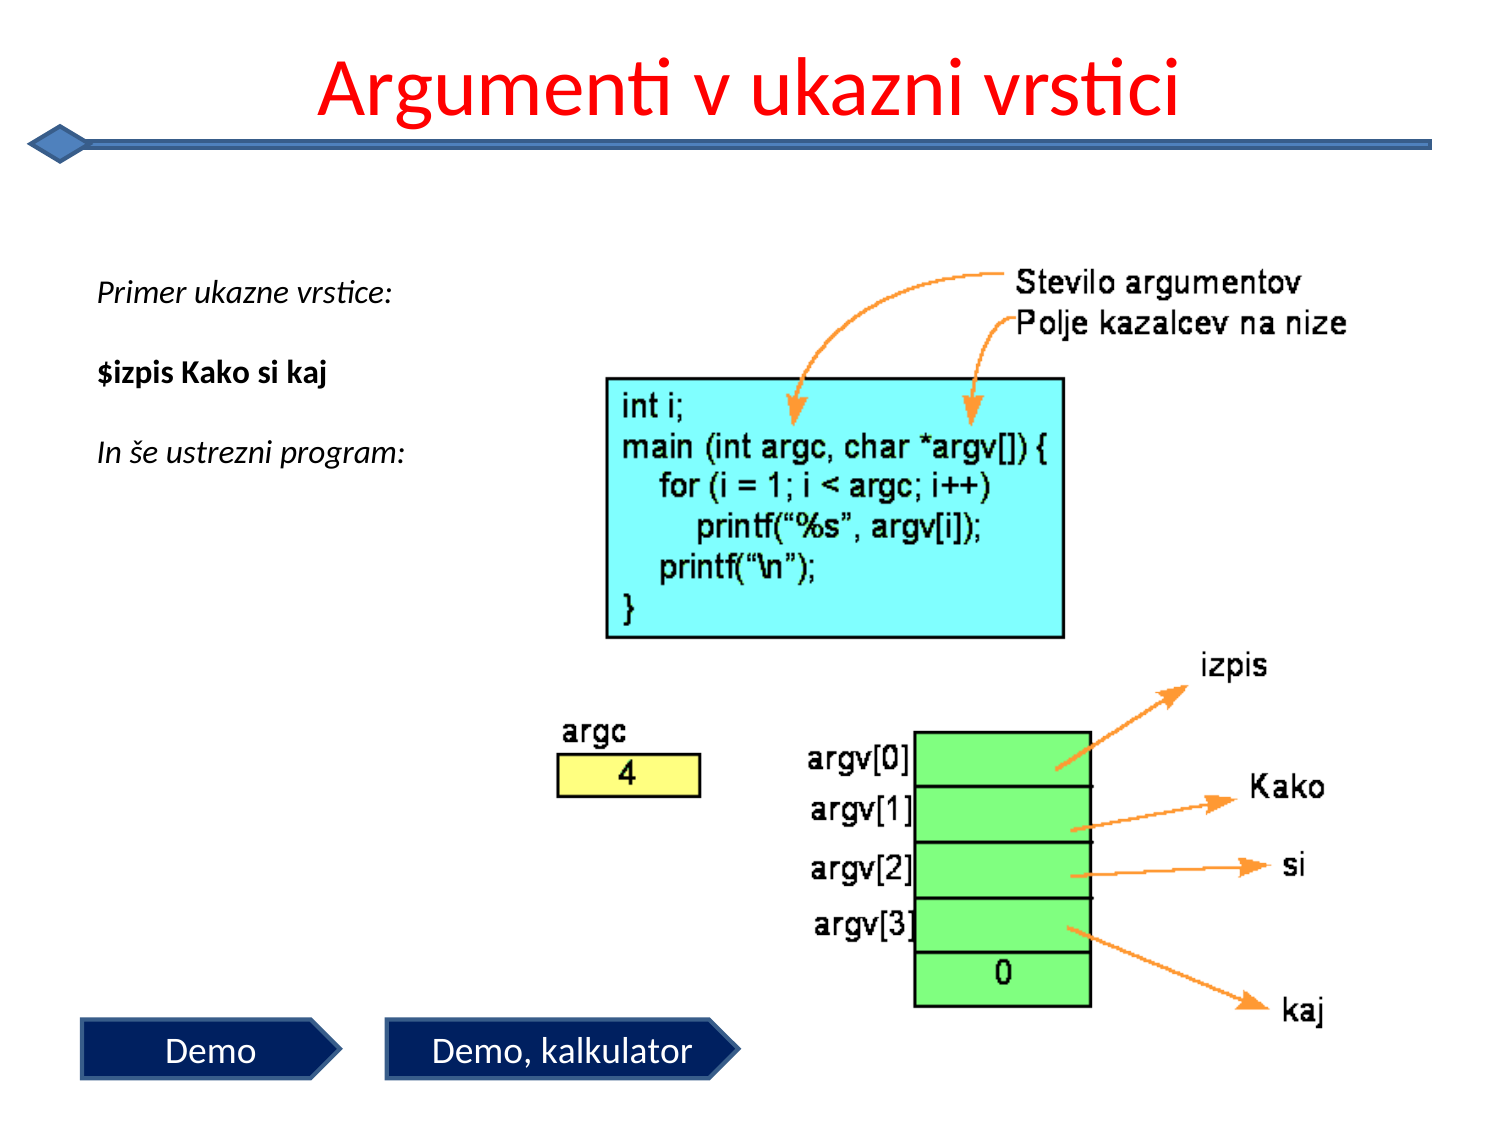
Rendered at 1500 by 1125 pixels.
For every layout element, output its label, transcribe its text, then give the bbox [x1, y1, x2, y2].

text_box Demo [82, 1019, 340, 1079]
text_box Primer ukazne vrstice: $izpis Kako si kaj In še ustrezni program: [81, 222, 961, 518]
picture [548, 257, 1360, 1039]
text_box Demo, kalkulator [386, 1019, 739, 1079]
title Argumenti v ukazni vrstici [75, 23, 1426, 141]
